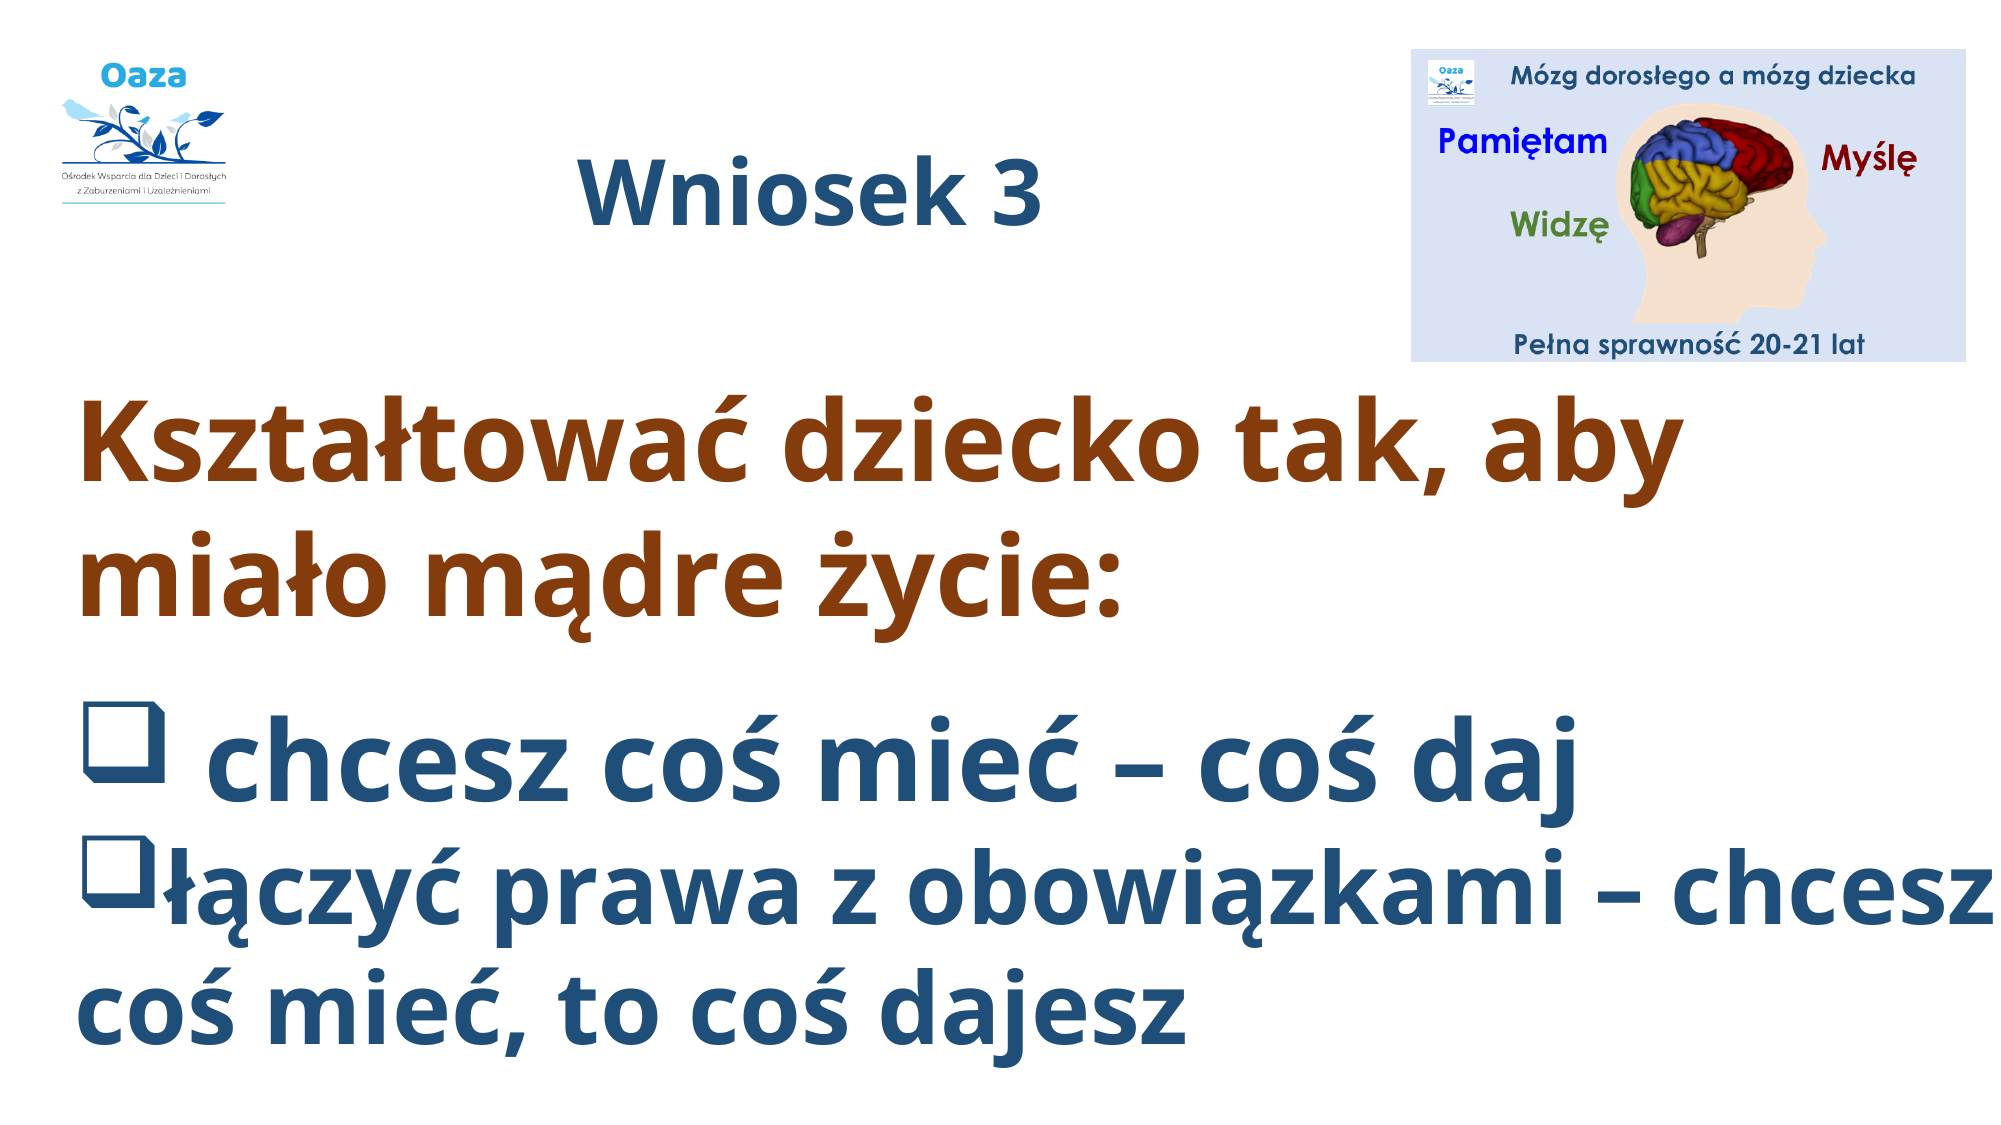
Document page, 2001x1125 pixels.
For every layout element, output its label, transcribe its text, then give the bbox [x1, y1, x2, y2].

picture [60, 37, 227, 205]
picture [1411, 49, 1966, 362]
text_box Wniosek 3 [527, 126, 1095, 252]
text_box Kształtować dziecko tak, aby miało mądre życie: chcesz coś mieć – coś daj łączyć prawa z obowiązkami – chcesz coś mieć, to coś dajesz [59, 361, 2001, 1073]
